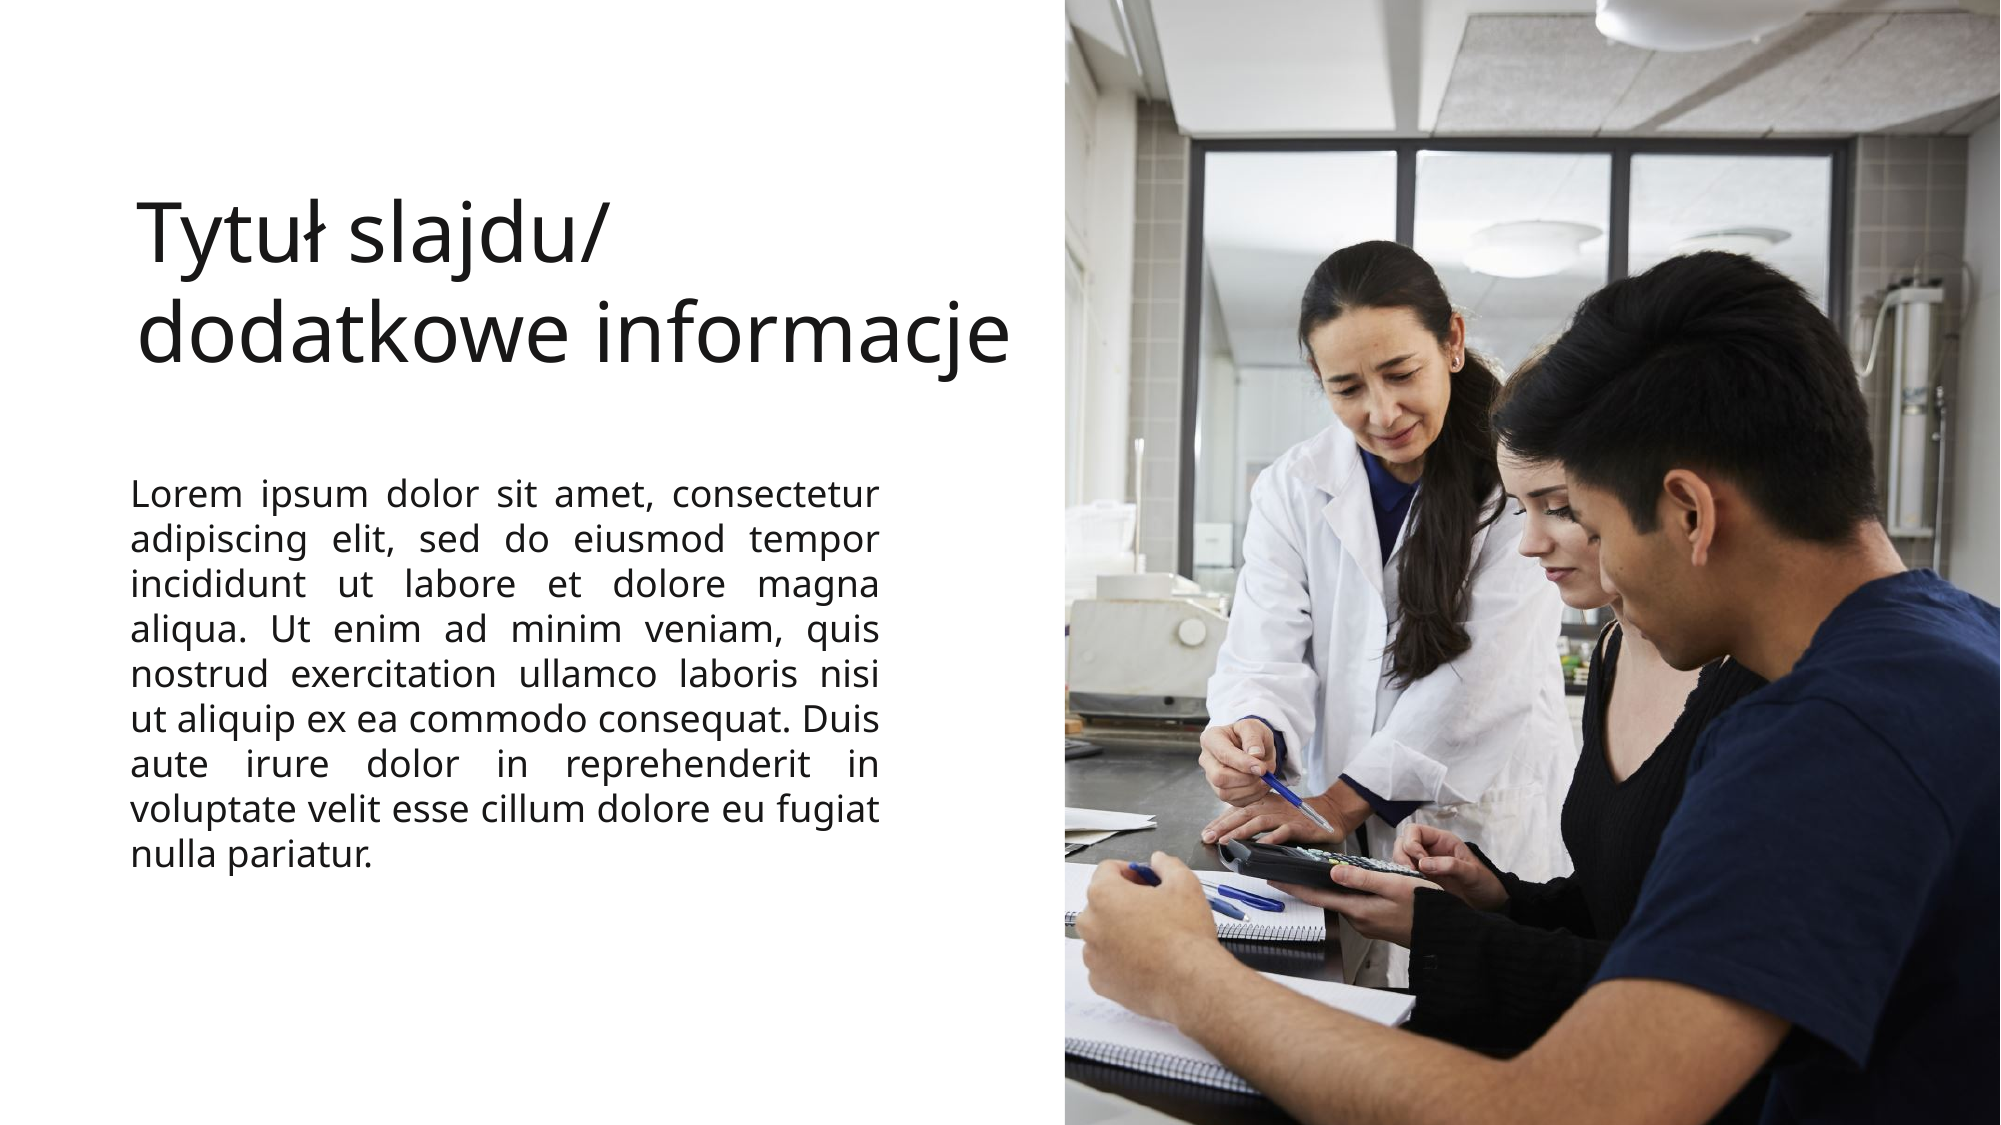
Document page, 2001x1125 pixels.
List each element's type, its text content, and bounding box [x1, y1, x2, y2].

text_box Tytuł slajdu/ dodatkowe informacje [121, 172, 1065, 387]
picture [1065, 0, 2000, 1125]
text_box Lorem ipsum dolor sit amet, consectetur adipiscing elit, sed do eiusmod tempor incididunt ut labore et dolore magna aliqua. Ut enim ad minim veniam, quis nostrud exercitation ullamco laboris nisi ut aliquip ex ea commodo consequat. Duis aute irure dolor in reprehenderit in voluptate velit esse cillum dolore eu fugiat nulla pariatur. [115, 462, 896, 882]
